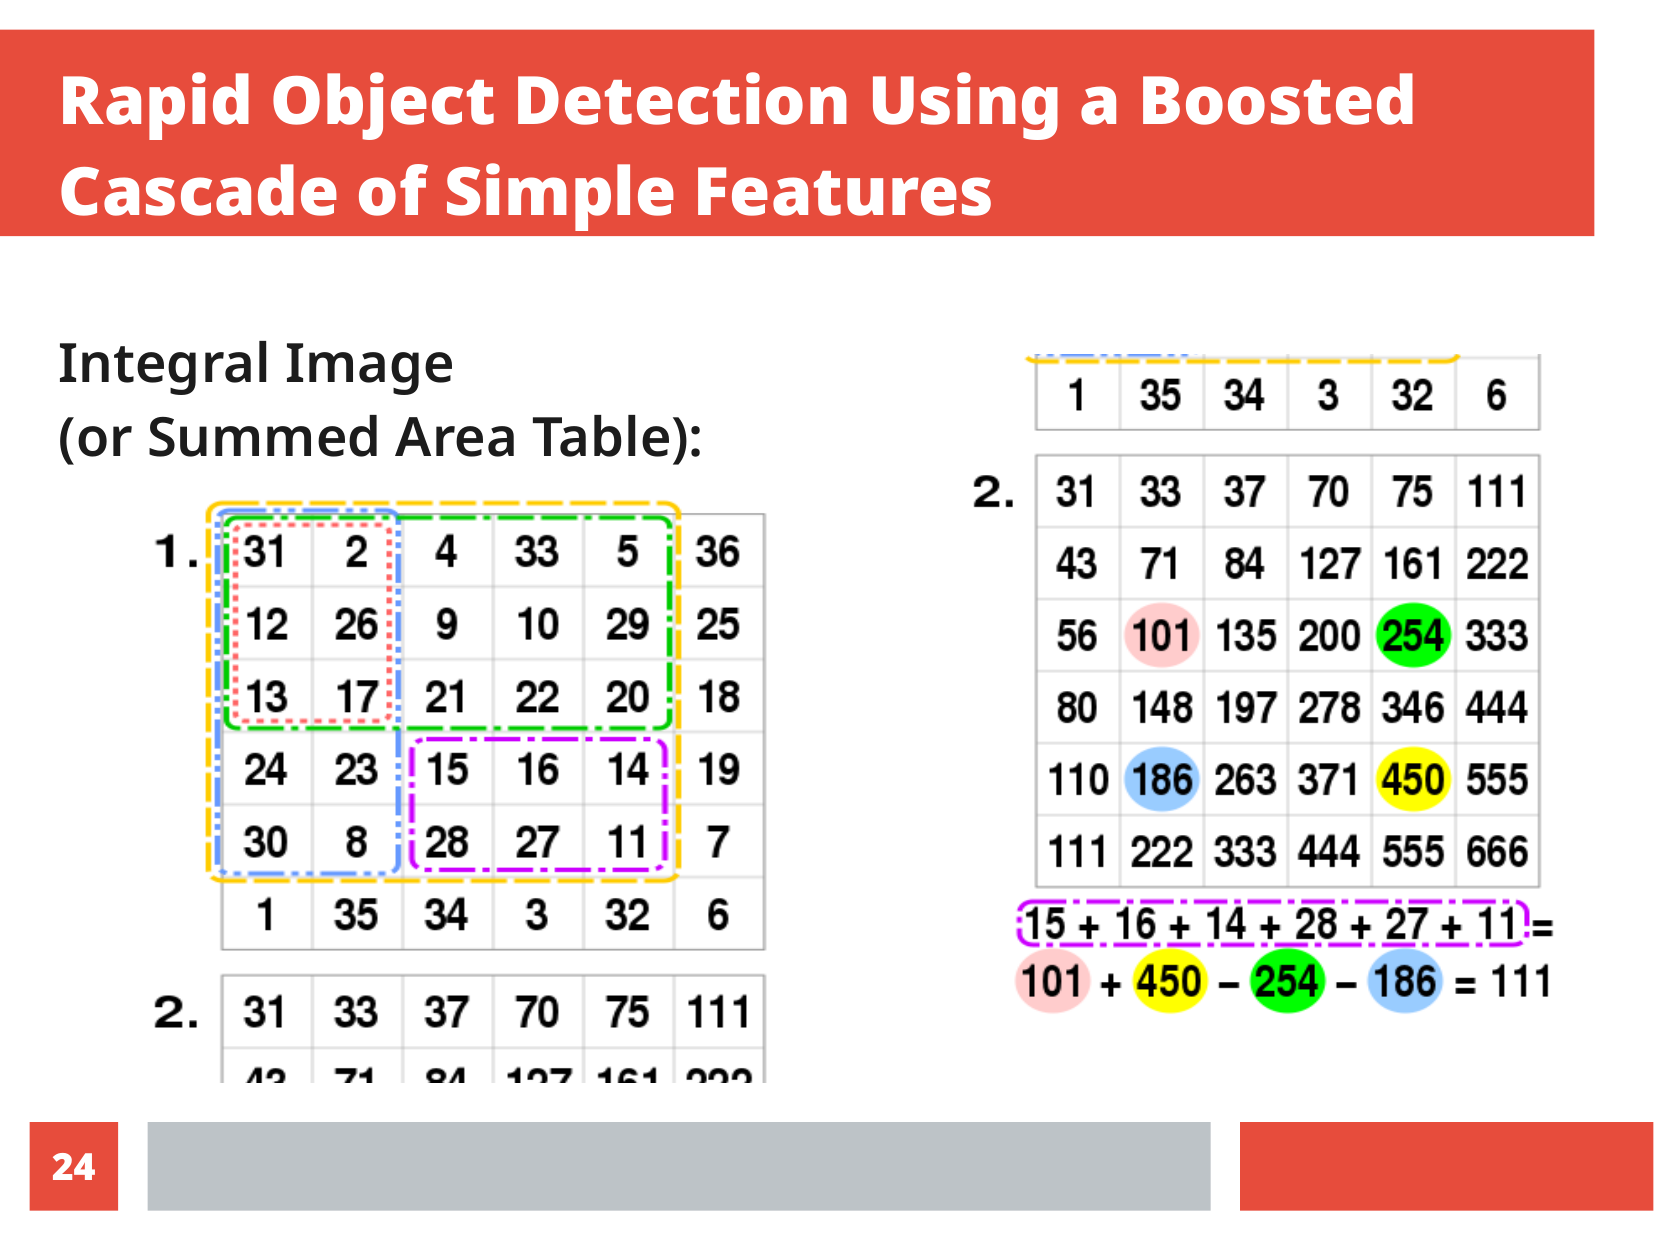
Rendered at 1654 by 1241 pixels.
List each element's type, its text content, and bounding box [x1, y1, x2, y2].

list Integral Image (or Summed Area Table): [59, 324, 1565, 1093]
picture [141, 496, 792, 1083]
title Rapid Object Detection Using a Boosted Cascade of Simple Features [59, 53, 1595, 201]
picture [961, 354, 1565, 1017]
